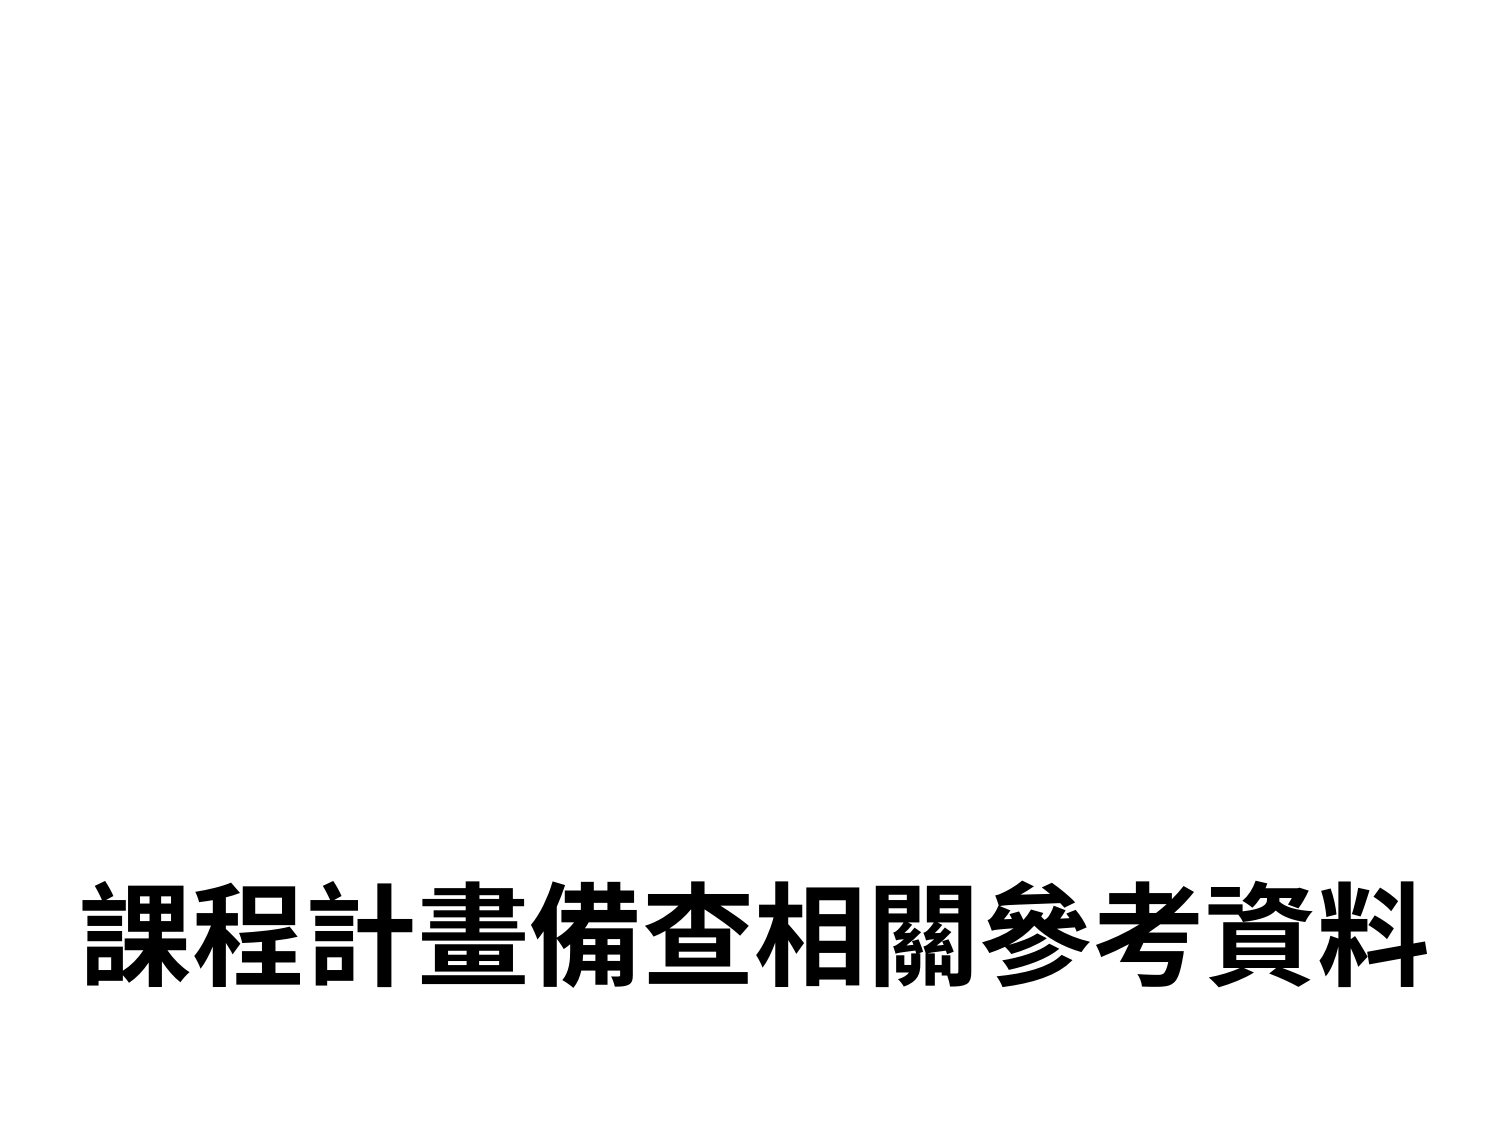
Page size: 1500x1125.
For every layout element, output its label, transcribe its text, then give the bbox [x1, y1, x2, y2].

text_box 課程計畫備查相關參考資料 [64, 857, 1445, 1008]
